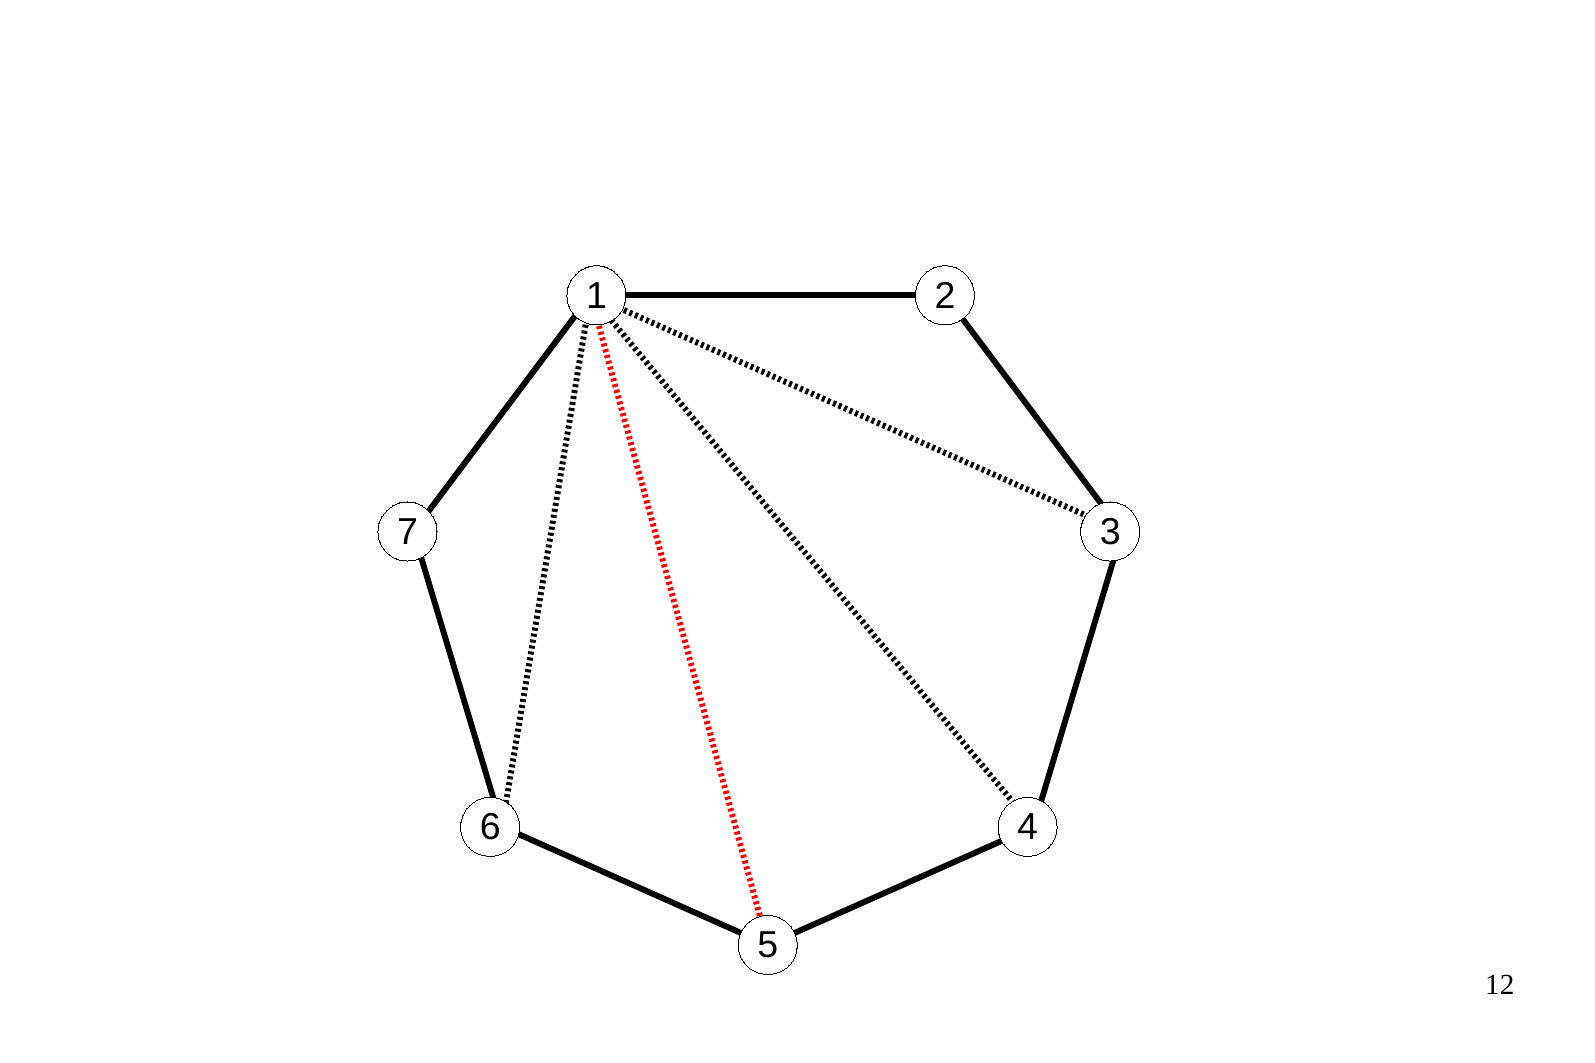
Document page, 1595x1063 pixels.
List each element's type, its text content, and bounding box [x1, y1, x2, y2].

text_box 4 [998, 797, 1058, 857]
text_box 6 [460, 797, 520, 857]
text_box 2 [915, 265, 975, 325]
text_box 3 [1080, 501, 1140, 562]
text_box 1 [566, 265, 626, 325]
text_box 5 [738, 915, 798, 975]
text_box 7 [377, 501, 438, 562]
